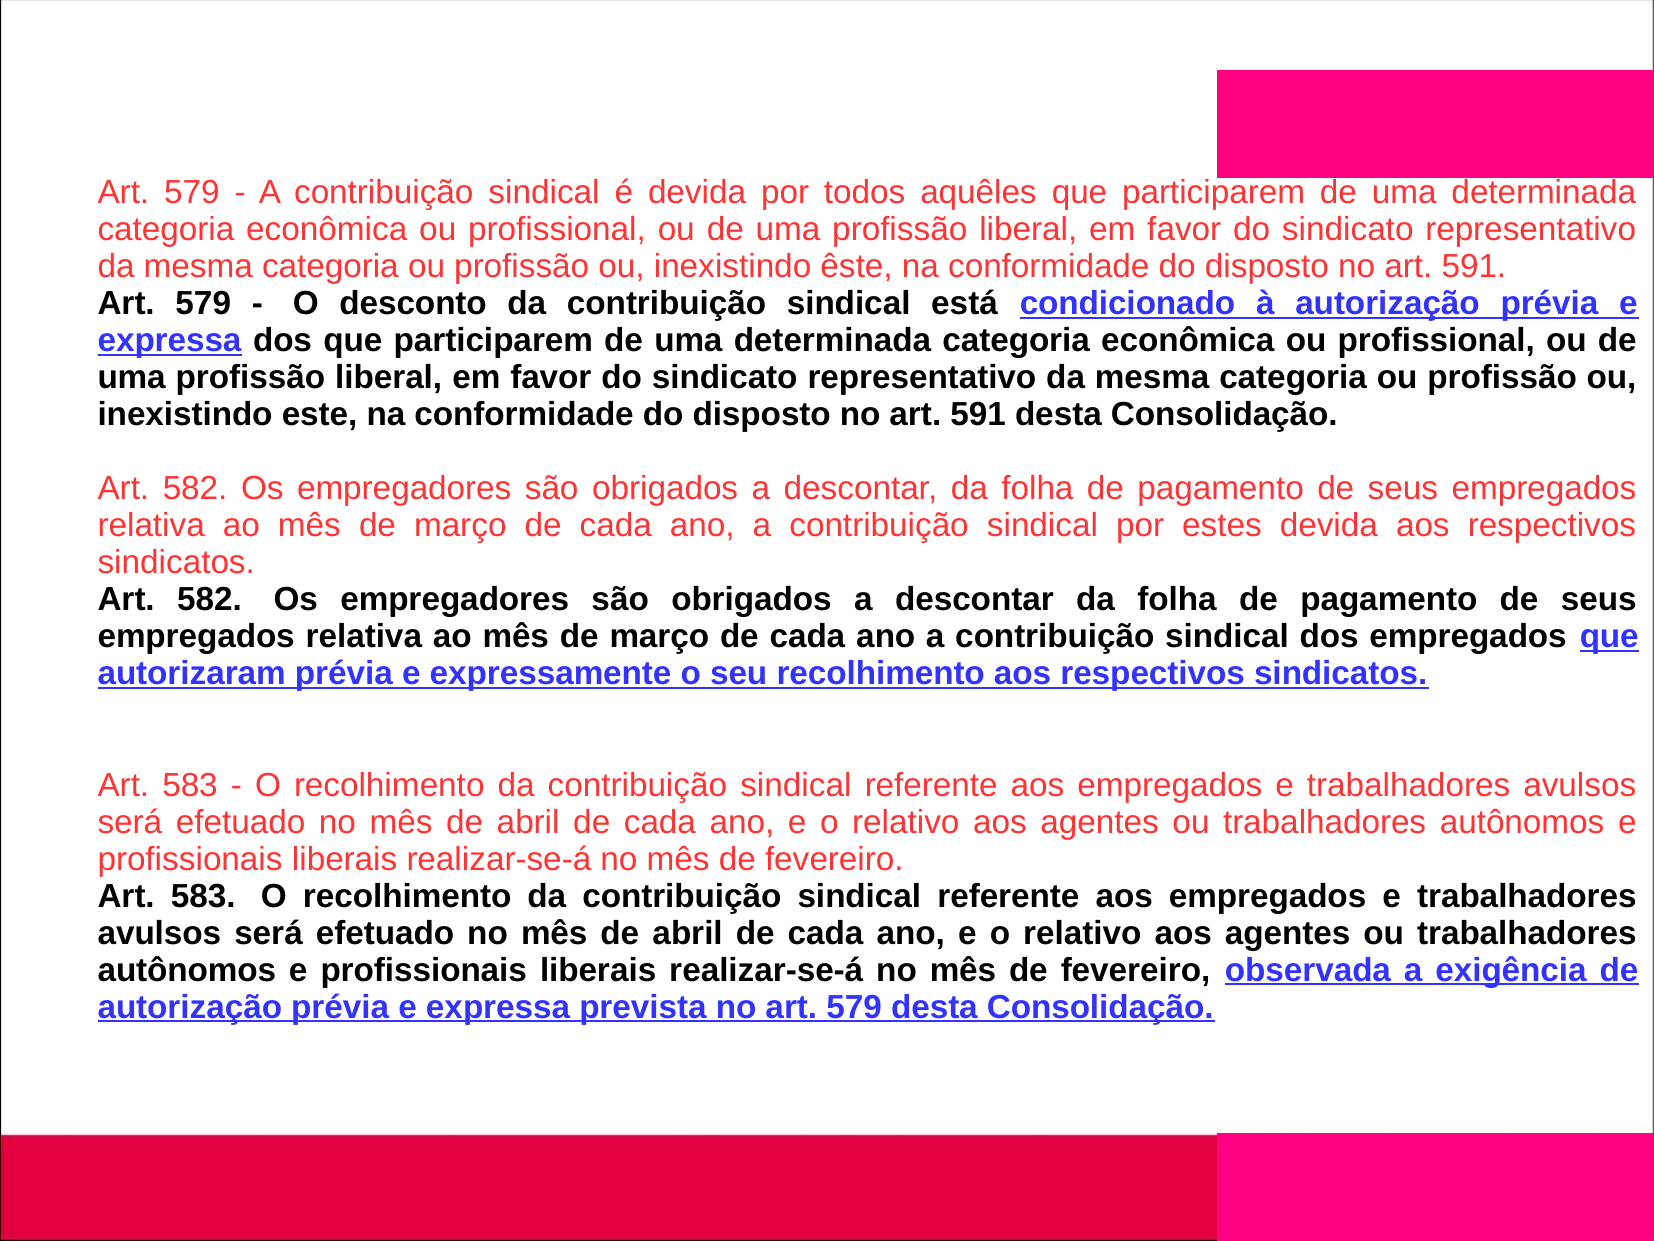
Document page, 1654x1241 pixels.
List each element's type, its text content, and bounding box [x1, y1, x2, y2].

picture [0, 0, 1654, 1241]
text_box Art. 579 - A contribuição sindical é devida por todos aquêles que participarem de uma determinada categoria econômica ou profissional, ou de uma profissão liberal, em favor do sindicato representativo da mesma categoria ou profissão ou, inexistindo êste, na conformidade do disposto no art. 591. Art. 579 - O desconto da contribuição sindical está condicionado à autorização prévia e expressa dos que participarem de uma determinada categoria econômica ou profissional, ou de uma profissão liberal, em favor do sindicato representativo da mesma categoria ou profissão ou, inexistindo este, na conformidade do disposto no art. 591 desta Consolidação. Art. 582. Os empregadores são obrigados a descontar, da folha de pagamento de seus empregados relativa ao mês de março de cada ano, a contribuição sindical por estes devida aos respectivos sindicatos. Art. 582. Os empregadores são obrigados a descontar da folha de pagamento de seus empregados relativa ao mês de março de cada ano a contribuição sindical dos empregados que autorizaram prévia e expressamente o seu recolhimento aos respectivos sindicatos. Art. 583 - O recolhimento da contribuição sindical referente aos empregados e trabalhadores avulsos será efetuado no mês de abril de cada ano, e o relativo aos agentes ou trabalhadores autônomos e profissionais liberais realizar-se-á no mês de fevereiro. Art. 583. O recolhimento da contribuição sindical referente aos empregados e trabalhadores avulsos será efetuado no mês de abril de cada ano, e o relativo aos agentes ou trabalhadores autônomos e profissionais liberais realizar-se-á no mês de fevereiro, observada a exigência de autorização prévia e expressa prevista no art. 579 desta Consolidação. [82, 166, 1654, 1128]
